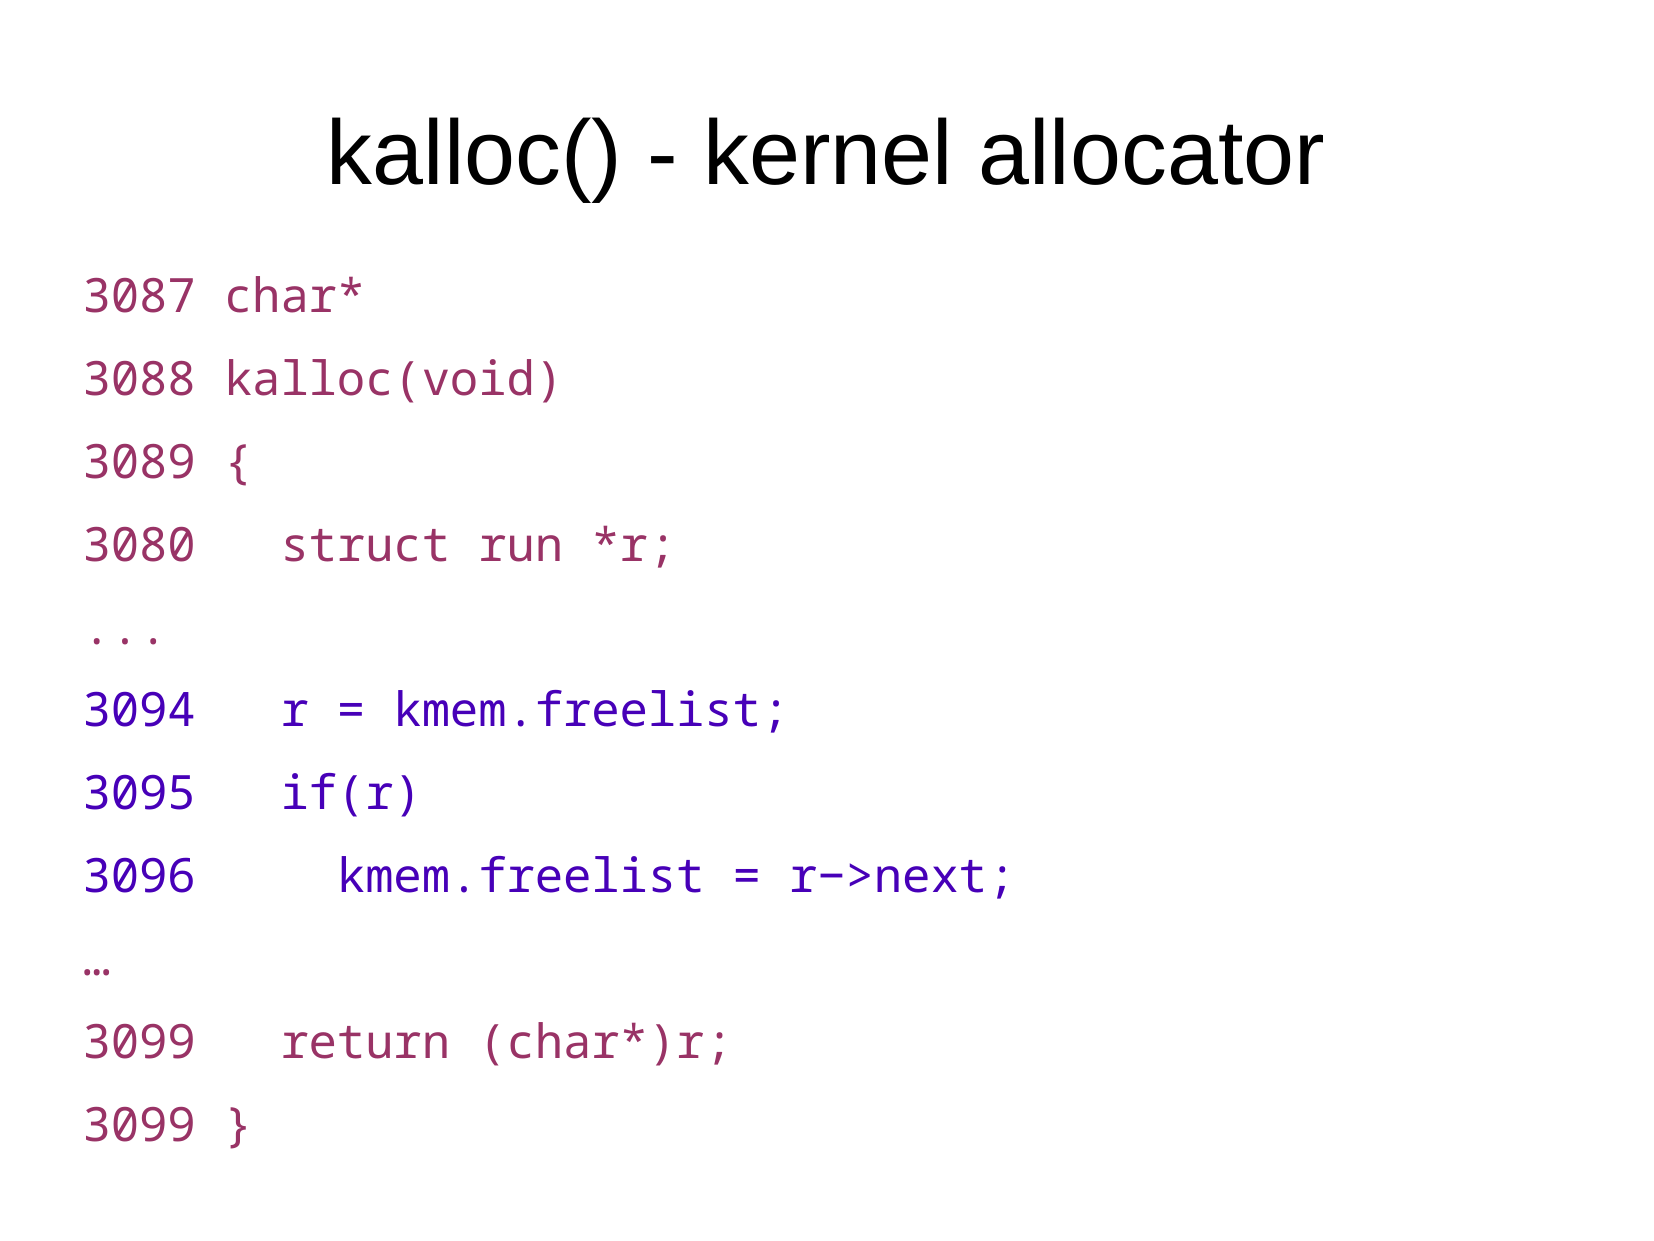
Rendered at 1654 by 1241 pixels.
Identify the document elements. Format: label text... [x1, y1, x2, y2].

list 3087 char* 3088 kalloc(void) 3089 { 3080 struct run *r; ... 3094 r = kmem.freelist; 3095 if(r) 3096 kmem.freelist = r−>next; … 3099 return (char*)r; 3099 } [82, 262, 1571, 1163]
title kalloc() - kernel allocator [82, 49, 1571, 257]
